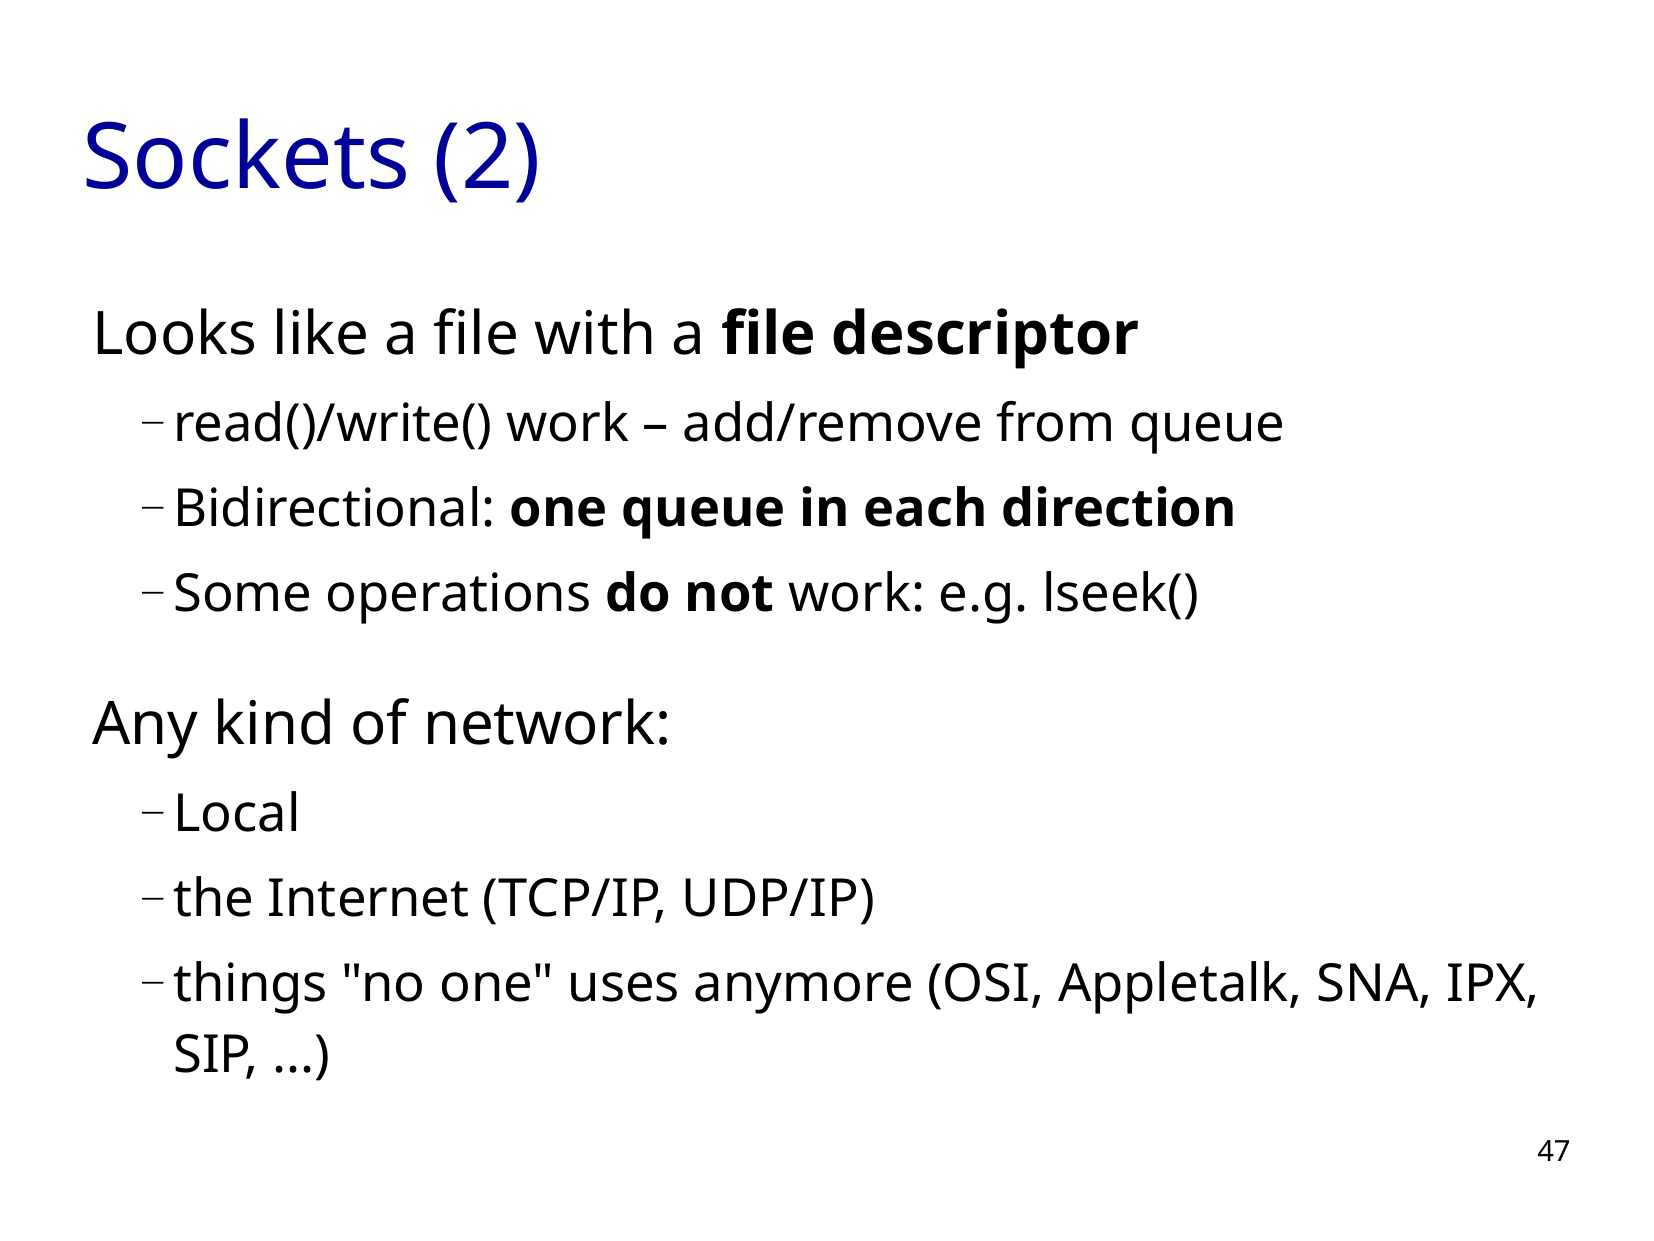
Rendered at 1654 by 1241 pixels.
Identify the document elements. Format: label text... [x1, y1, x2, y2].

title Sockets (2) [82, 49, 1571, 257]
list Looks like a file with a file descriptor read()/write() work – add/remove from queue Bidirectional: one queue in each direction Some operations do not work: e.g. lseek() Any kind of network: Local the Internet (TCP/IP, UDP/IP) things "no one" uses anymore (OSI, Appletalk, SNA, IPX, SIP, ...) [60, 290, 1571, 1096]
